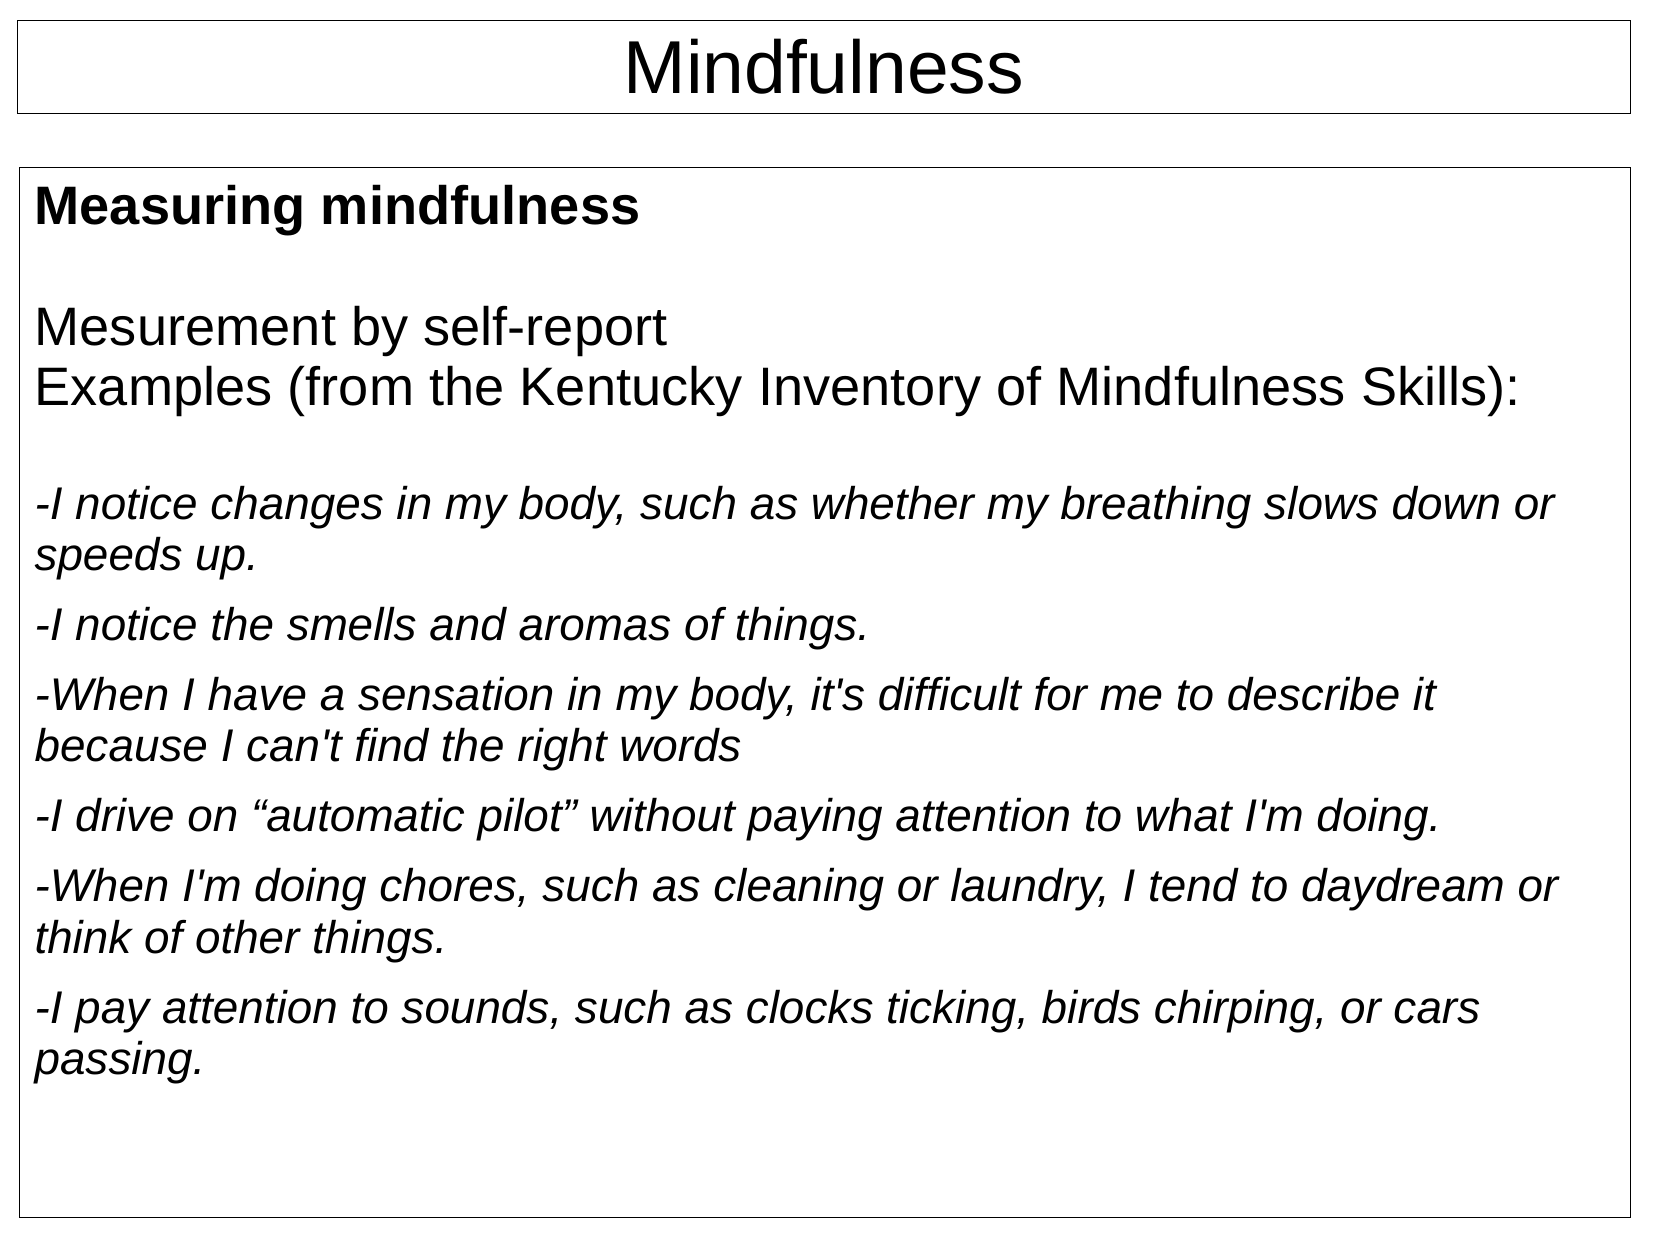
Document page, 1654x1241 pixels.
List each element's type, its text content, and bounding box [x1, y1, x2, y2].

title Mindfulness [17, 20, 1631, 114]
text_box Measuring mindfulness Mesurement by self-report Examples (from the Kentucky Inventory of Mindfulness Skills): -I notice changes in my body, such as whether my breathing slows down or speeds up. -I notice the smells and aromas of things. -When I have a sensation in my body, it's difficult for me to describe it because I can't find the right words -I drive on “automatic pilot” without paying attention to what I'm doing. -When I'm doing chores, such as cleaning or laundry, I tend to daydream or think of other things. -I pay attention to sounds, such as clocks ticking, birds chirping, or cars passing. [19, 167, 1631, 1218]
